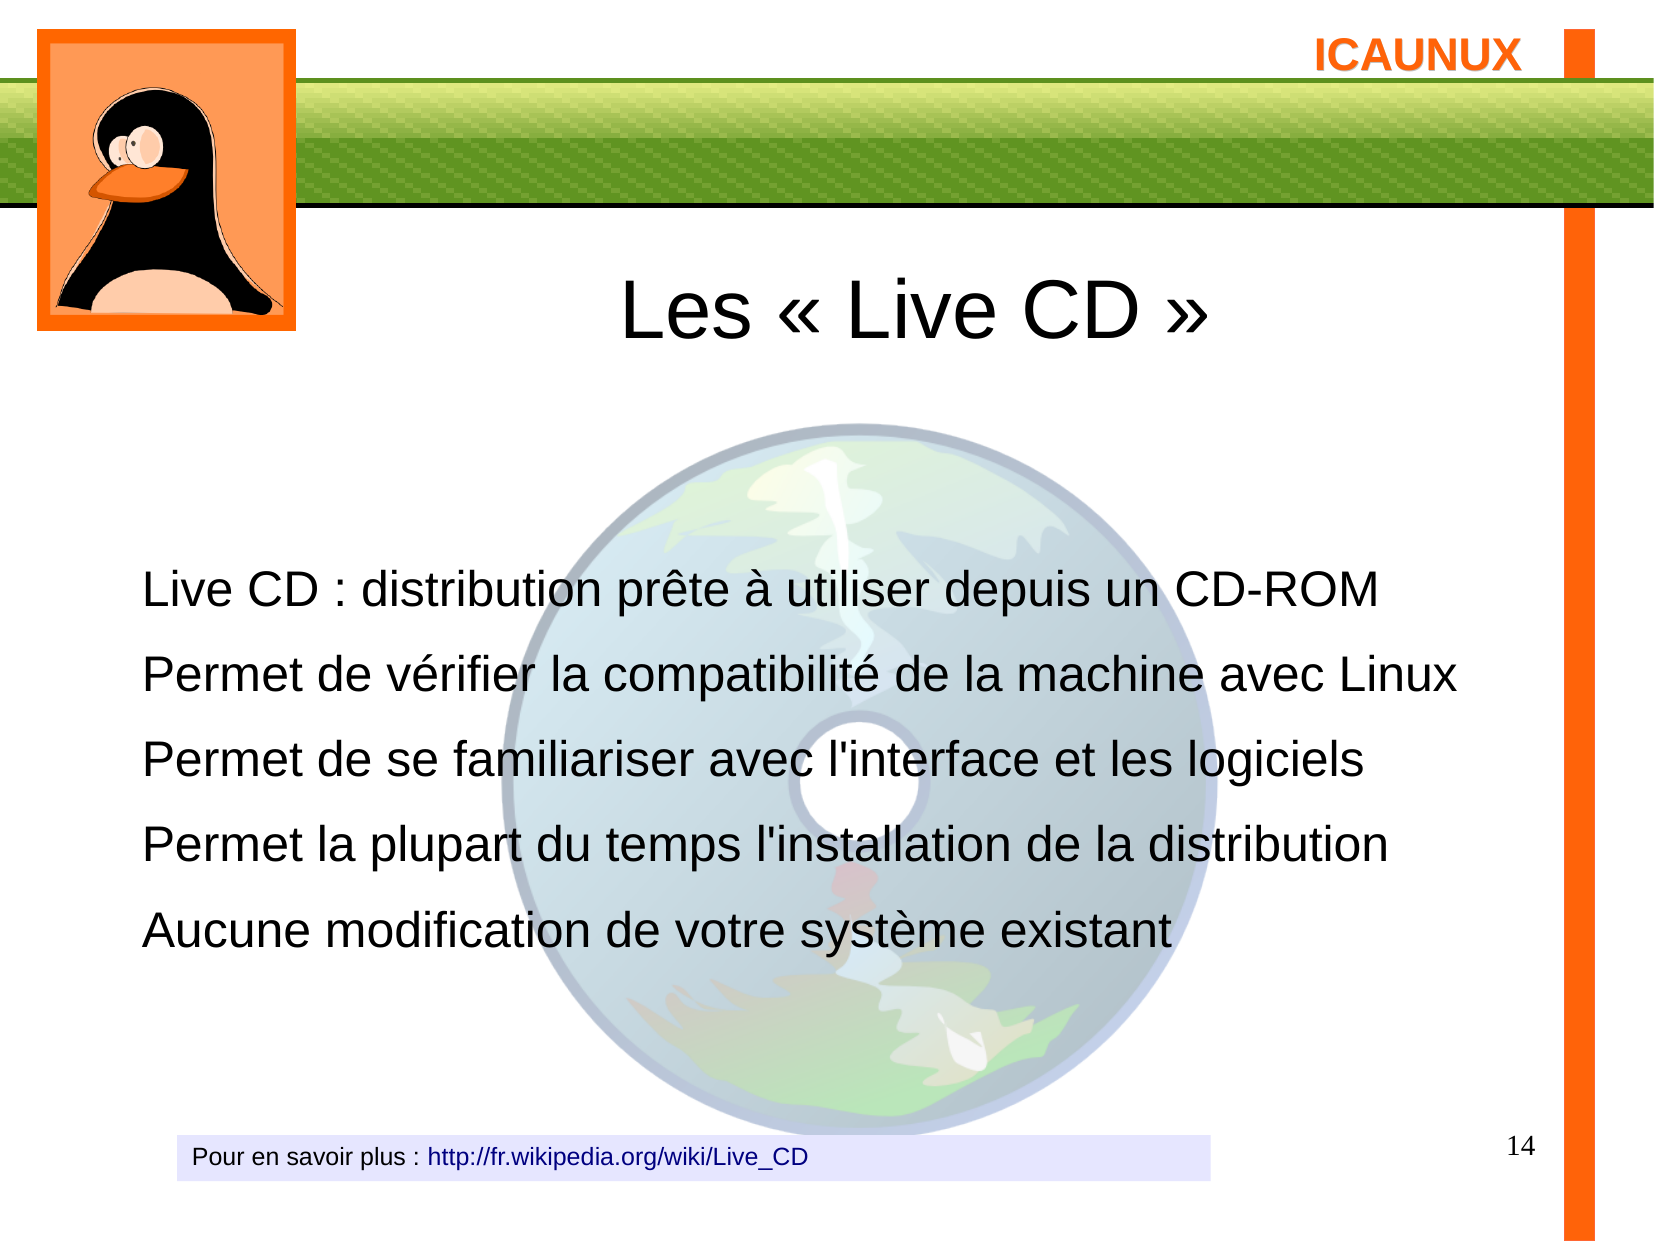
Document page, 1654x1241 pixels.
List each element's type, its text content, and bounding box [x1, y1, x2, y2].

picture [472, 394, 1230, 561]
list Live CD : distribution prête à utiliser depuis un CD-ROM Permet de vérifier la compatibilité de la machine avec Linux Permet de se familiariser avec l'interface et les logiciels Permet la plupart du temps l'installation de la distribution Aucune modification de votre système existant [141, 561, 1565, 1183]
picture [0, 29, 1654, 331]
text_box Pour en savoir plus : http://fr.wikipedia.org/wiki/Live_CD [177, 1135, 1211, 1182]
title Les « Live CD » [324, 235, 1506, 384]
